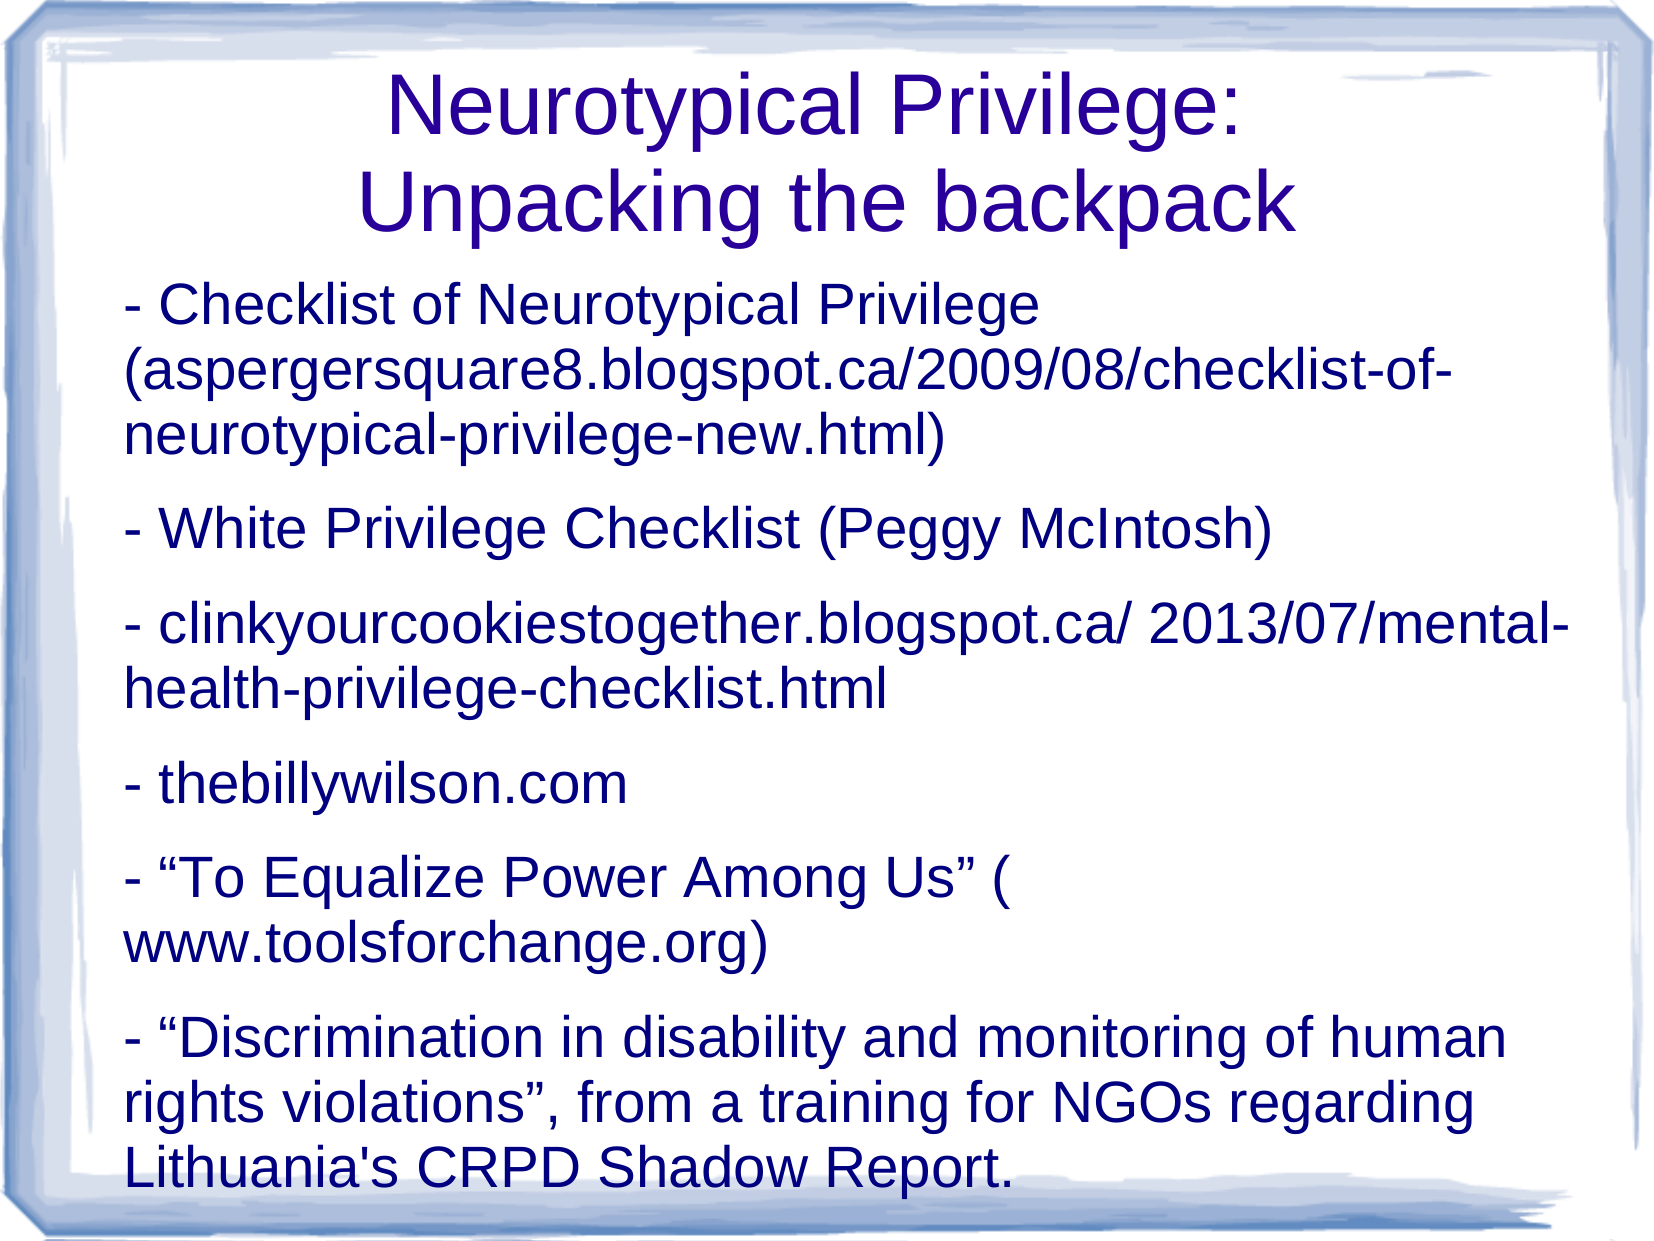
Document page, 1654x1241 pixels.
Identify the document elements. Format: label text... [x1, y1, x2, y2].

title Neurotypical Privilege: Unpacking the backpack [82, 49, 1571, 257]
list - Checklist of Neurotypical Privilege (aspergersquare8.blogspot.ca/2009/08/checklist-of-neurotypical-privilege-new.html) - White Privilege Checklist (Peggy McIntosh) - clinkyourcookiestogether.blogspot.ca/ 2013/07/mental-health-privilege-checklist.html - thebillywilson.com - “To Equalize Power Among Us” (www.toolsforchange.org) - “Discrimination in disability and monitoring of human rights violations”, from a training for NGOs regarding Lithuania's CRPD Shadow Report. [123, 271, 1577, 1241]
picture [0, 0, 1654, 1241]
